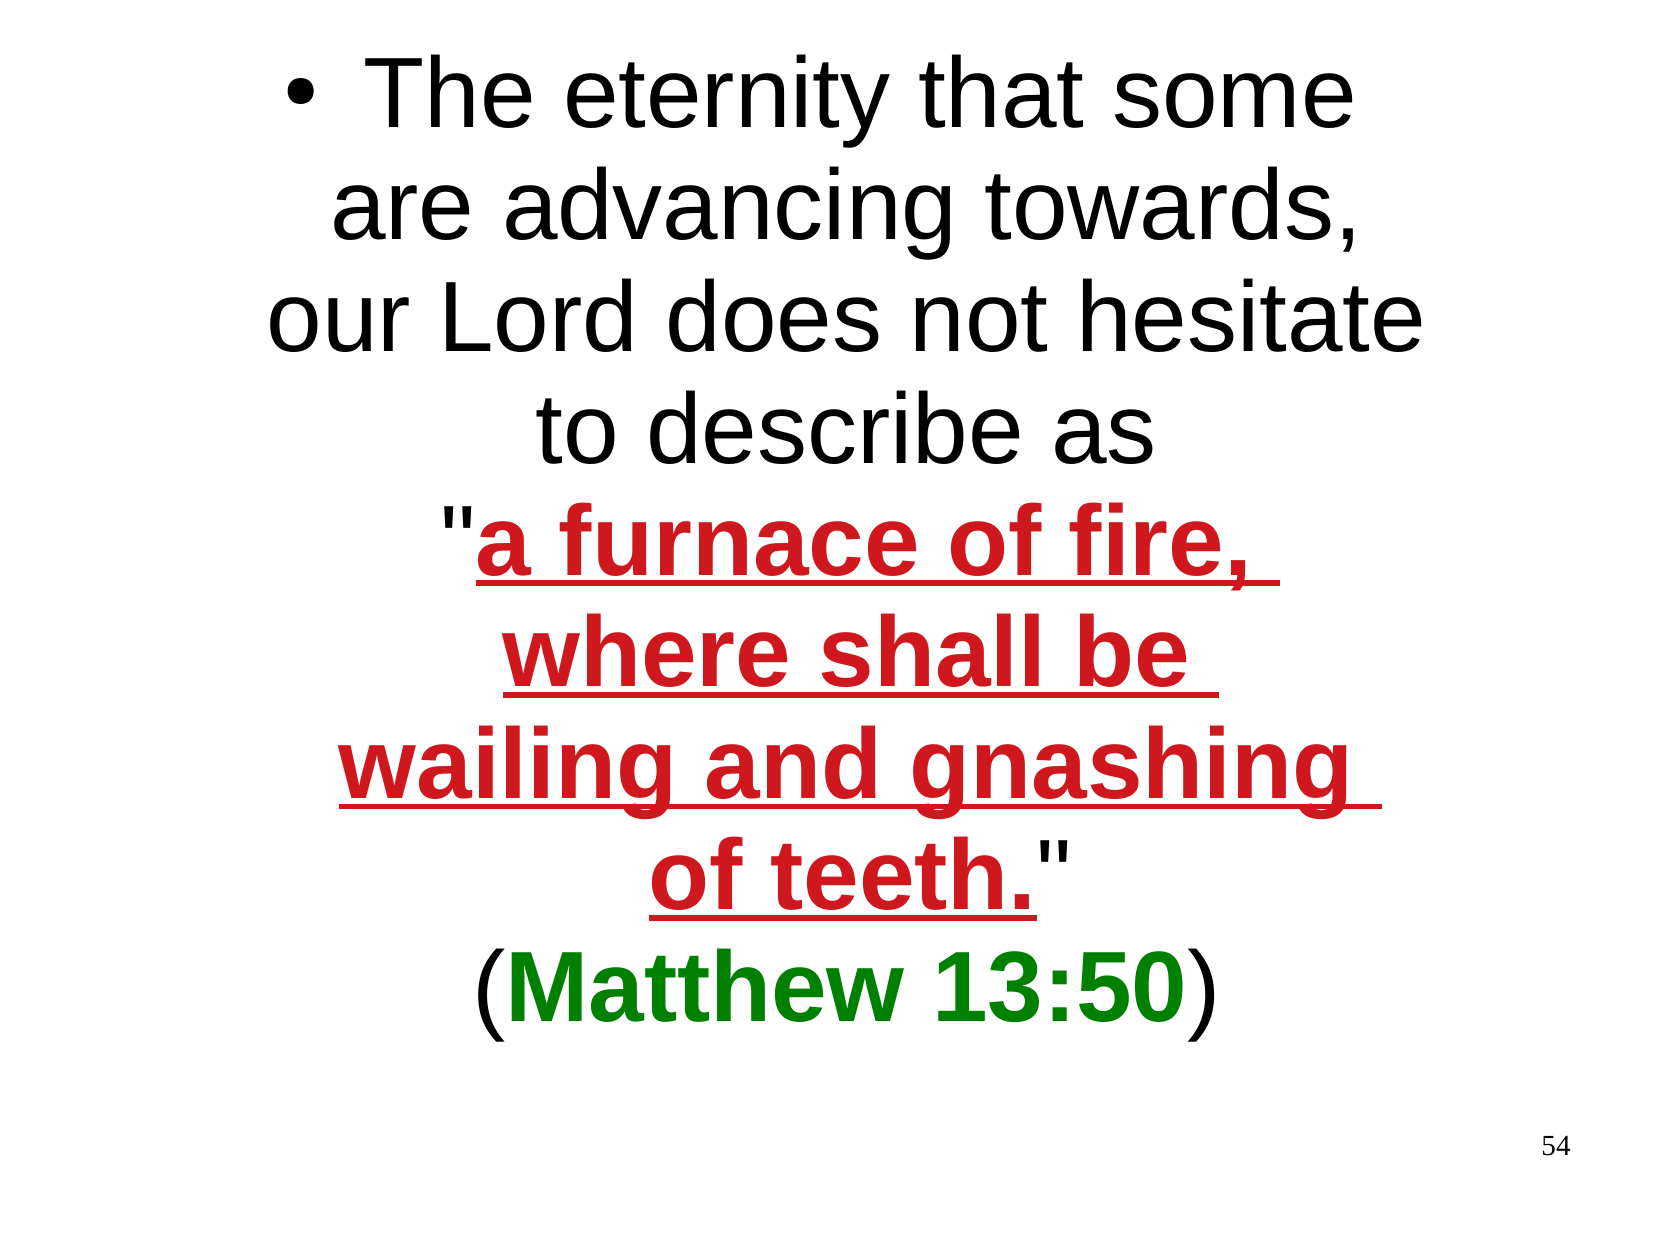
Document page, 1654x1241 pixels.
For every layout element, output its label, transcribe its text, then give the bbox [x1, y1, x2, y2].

list The eternity that some are advancing towards, our Lord does not hesitate to describe as "a furnace of fire, where shall be wailing and gnashing of teeth." (Matthew 13:50) [37, 37, 1613, 1238]
